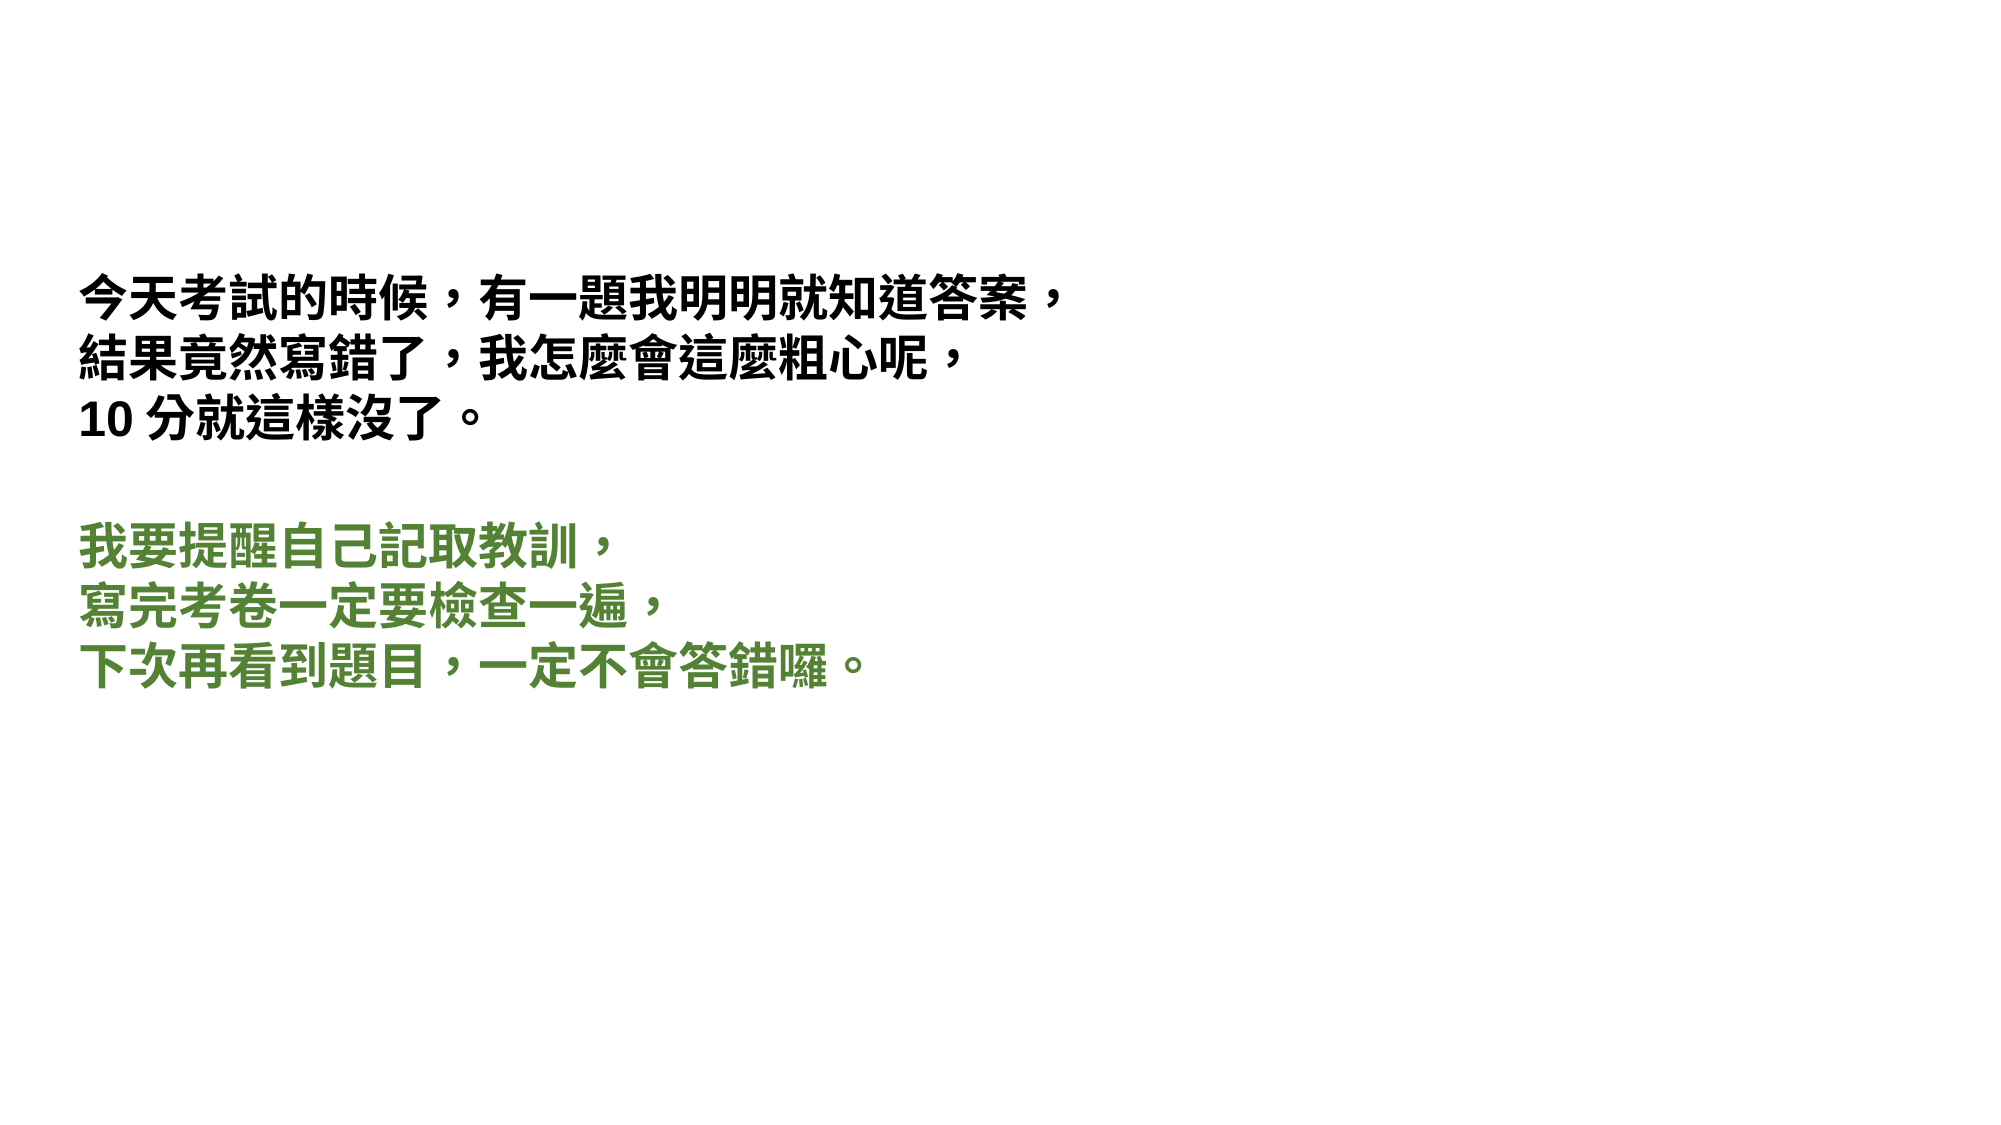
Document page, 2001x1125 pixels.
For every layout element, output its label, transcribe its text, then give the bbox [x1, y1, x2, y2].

text_box 我要提醒自己記取教訓， 寫完考卷一定要檢查一遍， 下次再看到題目，一定不會答錯囉。 [63, 508, 1063, 703]
text_box 今天考試的時候，有一題我明明就知道答案，結果竟然寫錯了，我怎麼會這麼粗心呢， 10分就這樣沒了。 [63, 259, 1063, 455]
